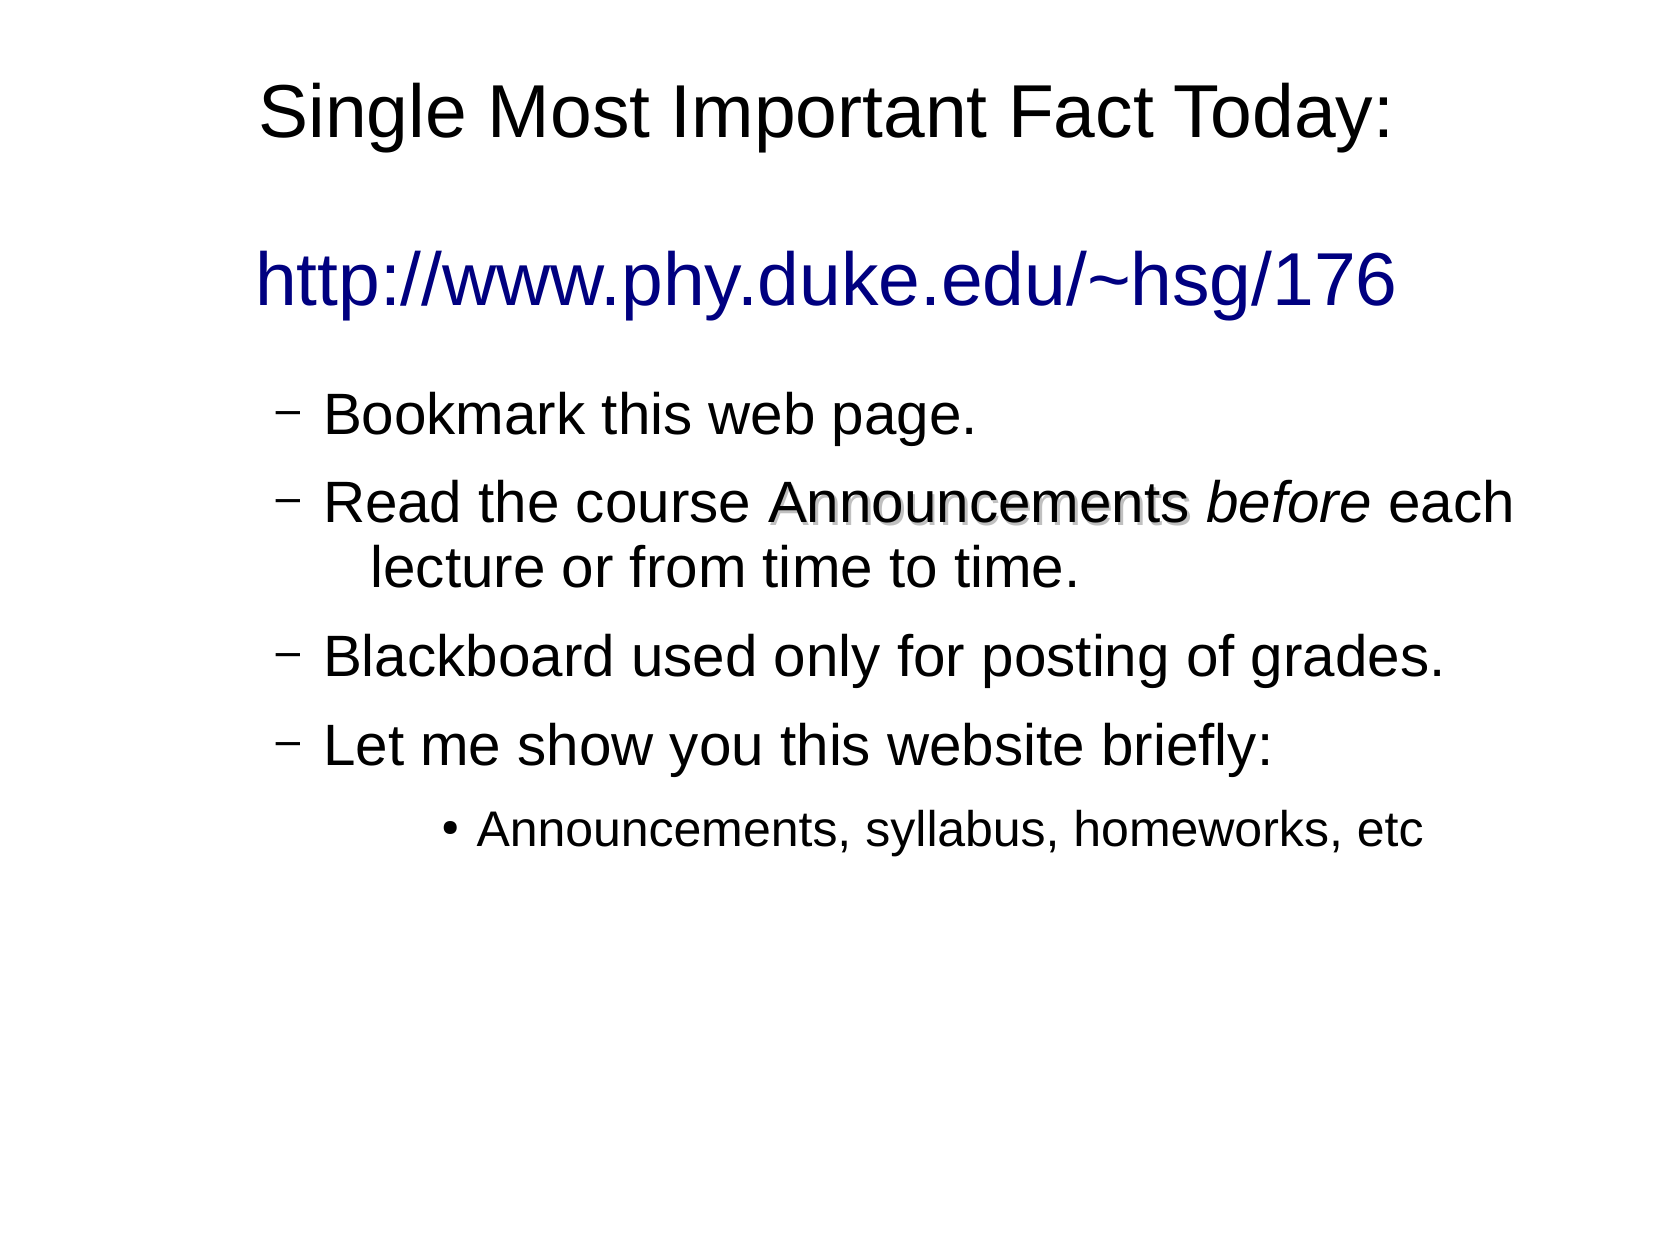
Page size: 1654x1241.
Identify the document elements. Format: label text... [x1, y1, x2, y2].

title Single Most Important Fact Today: http://www.phy.duke.edu/~hsg/176 [82, 69, 1571, 322]
list Bookmark this web page. Read the course Announcements before each lecture or from time to time. Blackboard used only for posting of grades. Let me show you this website briefly: Announcements, syllabus, homeworks, etc [86, 381, 1576, 857]
